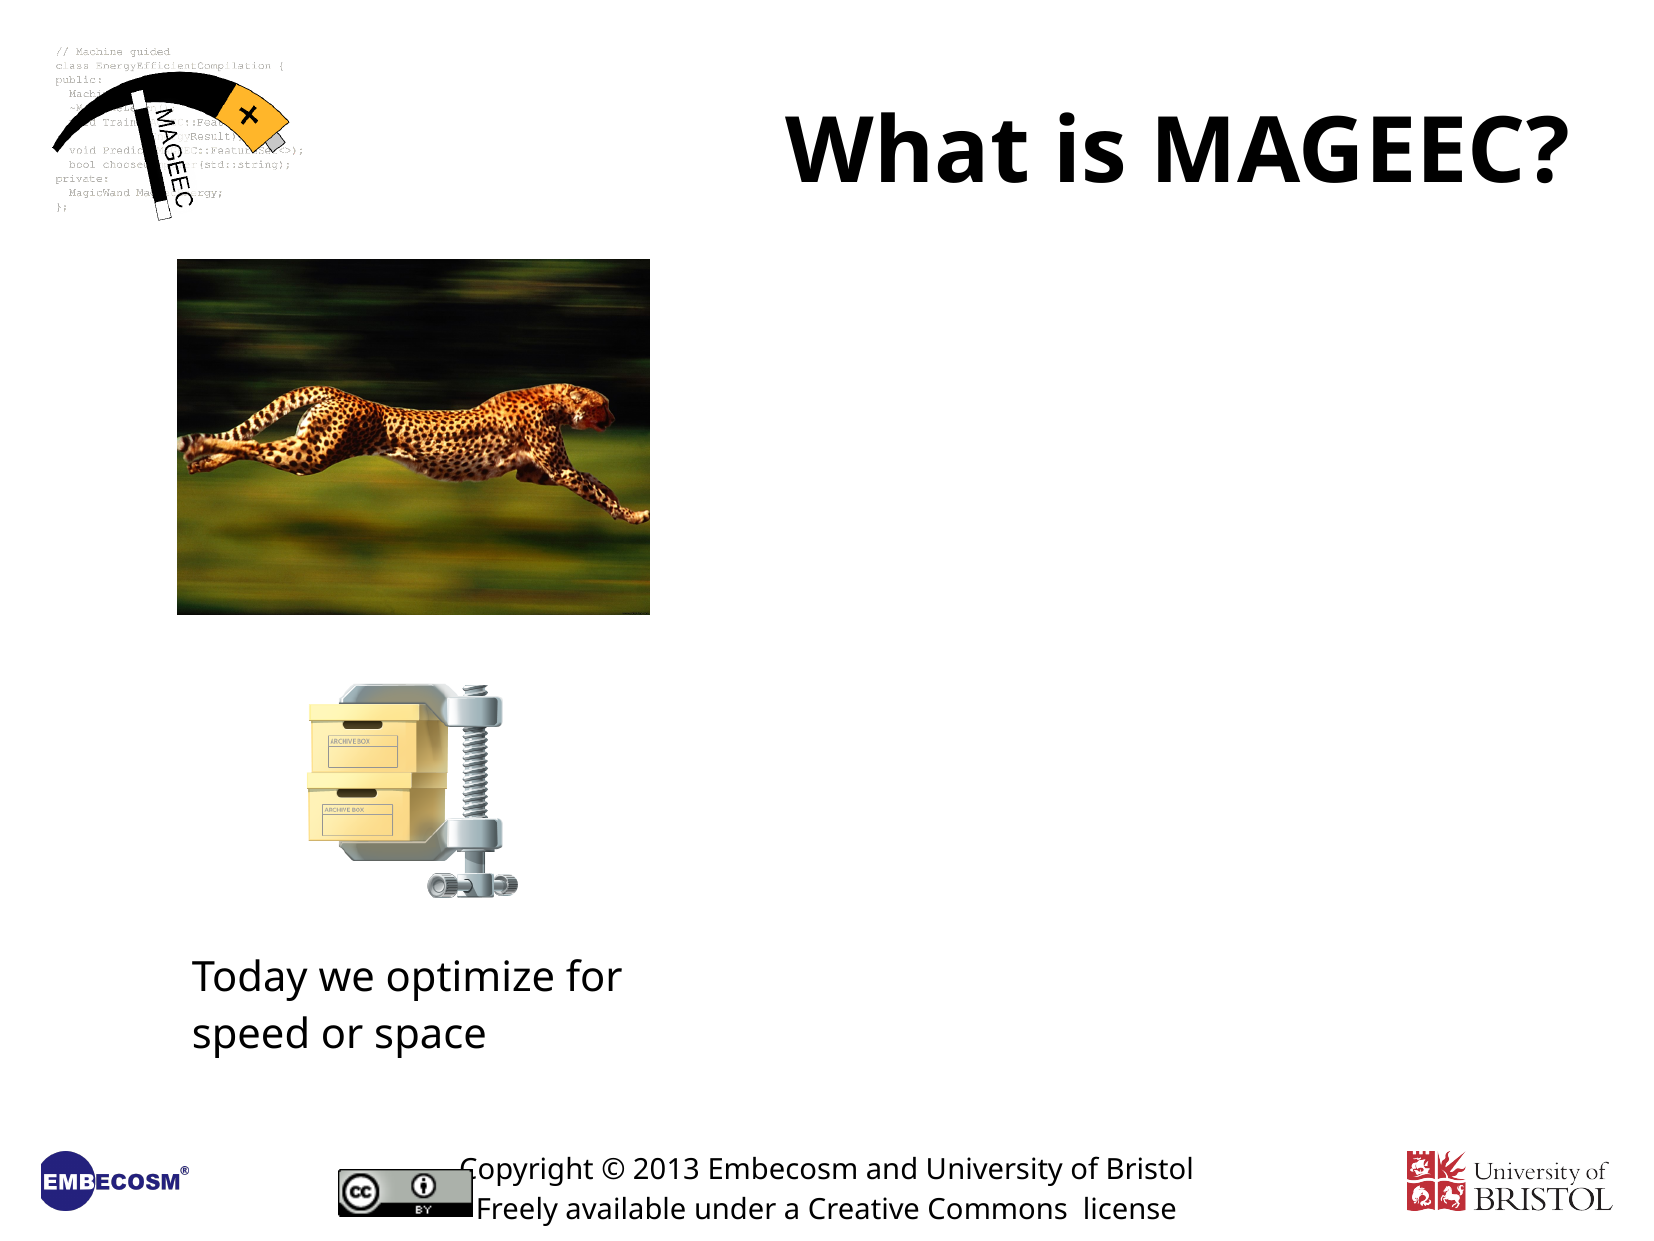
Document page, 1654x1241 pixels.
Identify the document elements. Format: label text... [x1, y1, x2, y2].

title What is MAGEEC? [326, 61, 1571, 233]
picture [295, 673, 532, 910]
picture [177, 259, 650, 615]
picture [338, 1169, 473, 1217]
text_box Today we optimize for speed or space [177, 938, 650, 1062]
picture [1407, 1151, 1613, 1211]
picture [41, 1151, 189, 1211]
picture [52, 47, 302, 225]
